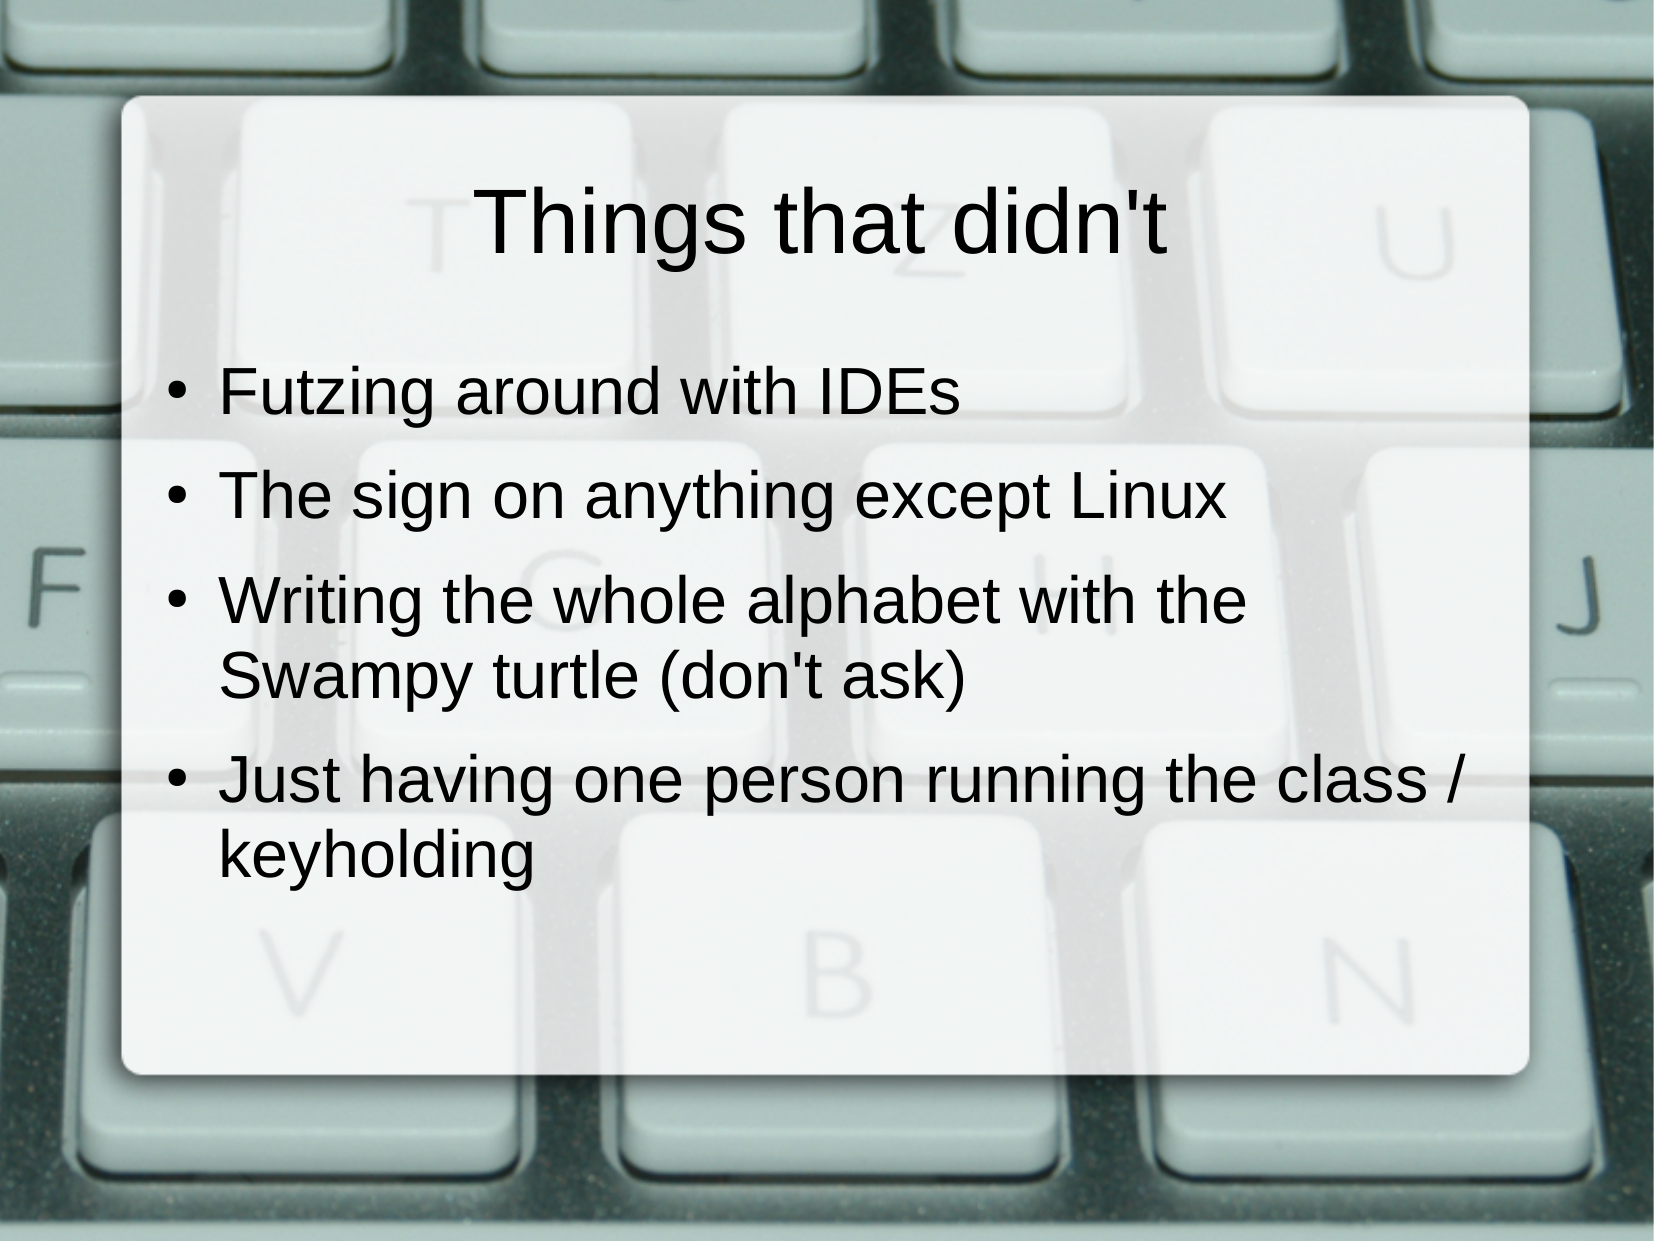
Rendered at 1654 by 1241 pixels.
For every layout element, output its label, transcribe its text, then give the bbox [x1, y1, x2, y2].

title Things that didn't [135, 117, 1506, 325]
picture [0, 0, 1654, 1241]
list Futzing around with IDEs The sign on anything except Linux Writing the whole alphabet with the Swampy turtle (don't ask) Just having one person running the class / keyholding [147, 354, 1506, 1159]
